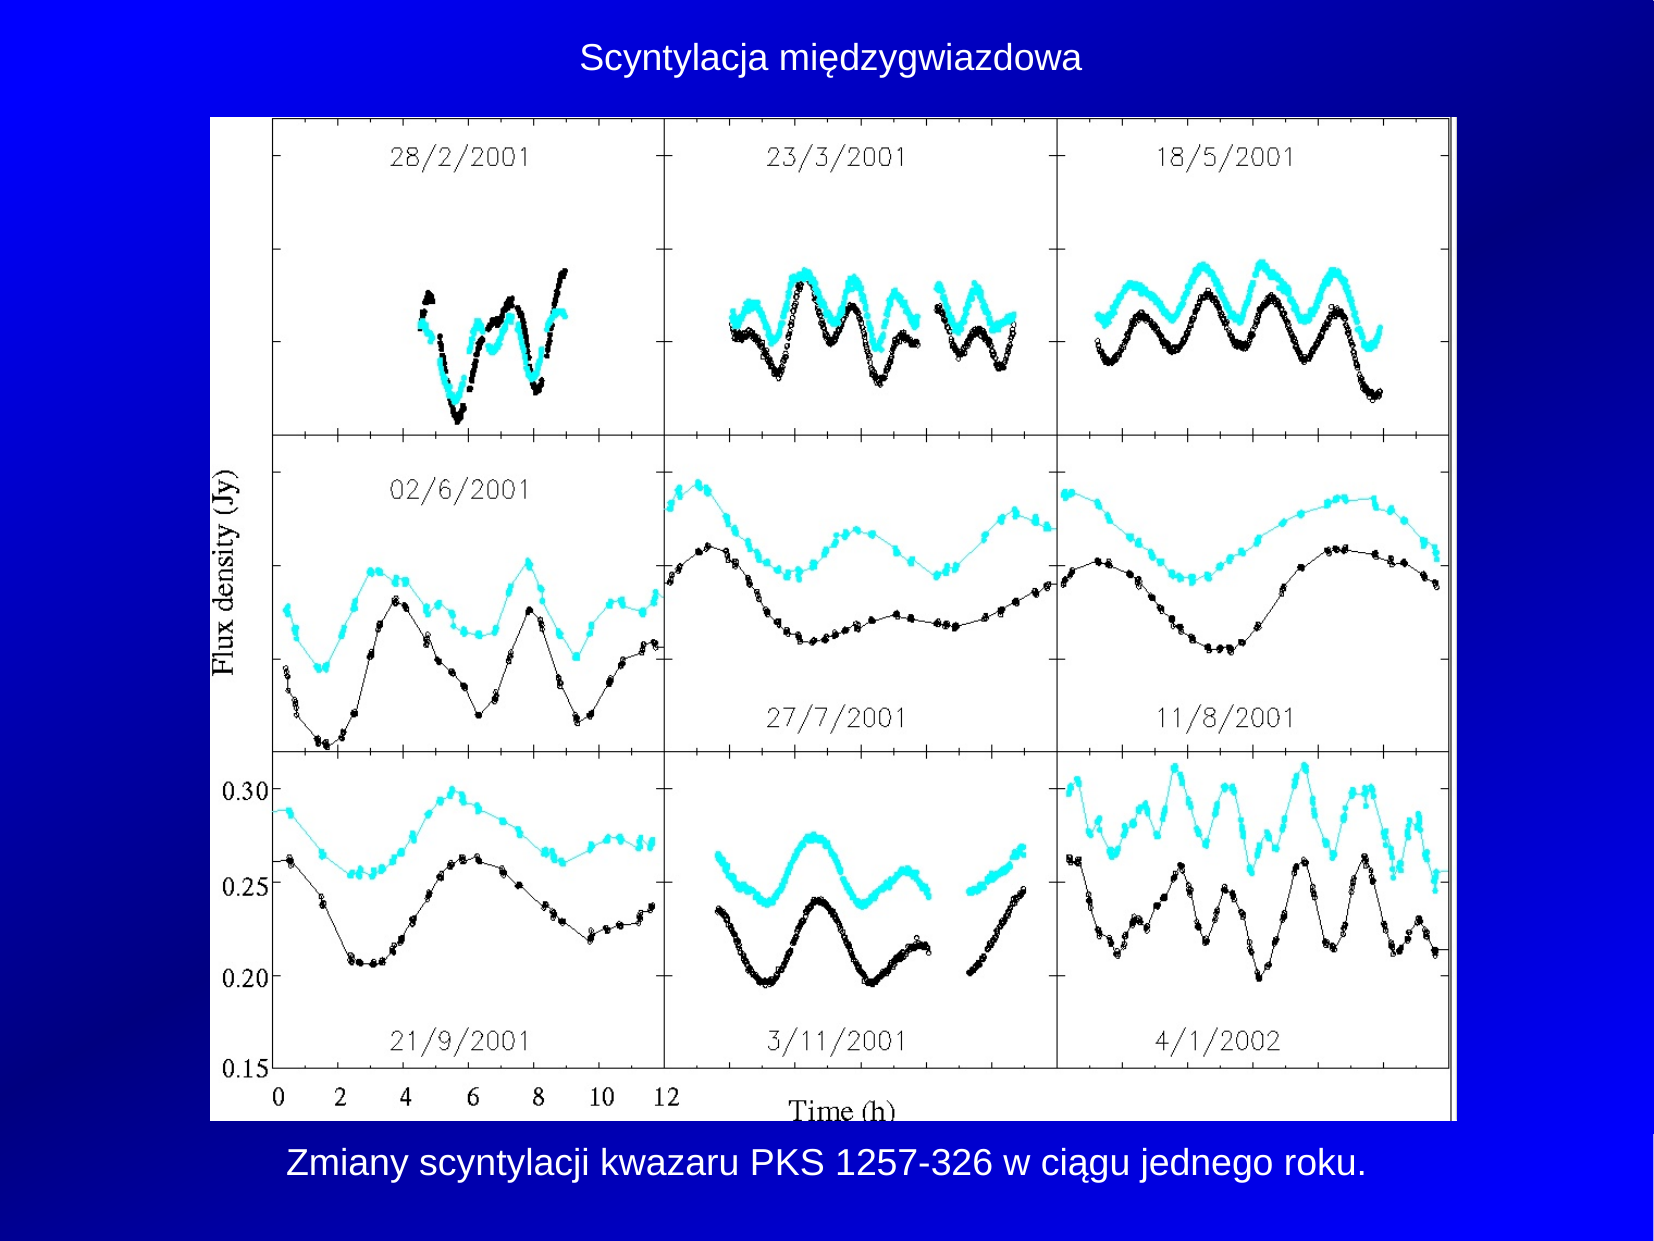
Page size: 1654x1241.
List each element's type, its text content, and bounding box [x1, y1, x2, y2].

picture [210, 117, 1457, 1122]
text_box Zmiany scyntylacji kwazaru PKS 1257-326 w ciągu jednego roku. [271, 1133, 1383, 1191]
text_box Scyntylacja międzygwiazdowa [564, 29, 1098, 87]
